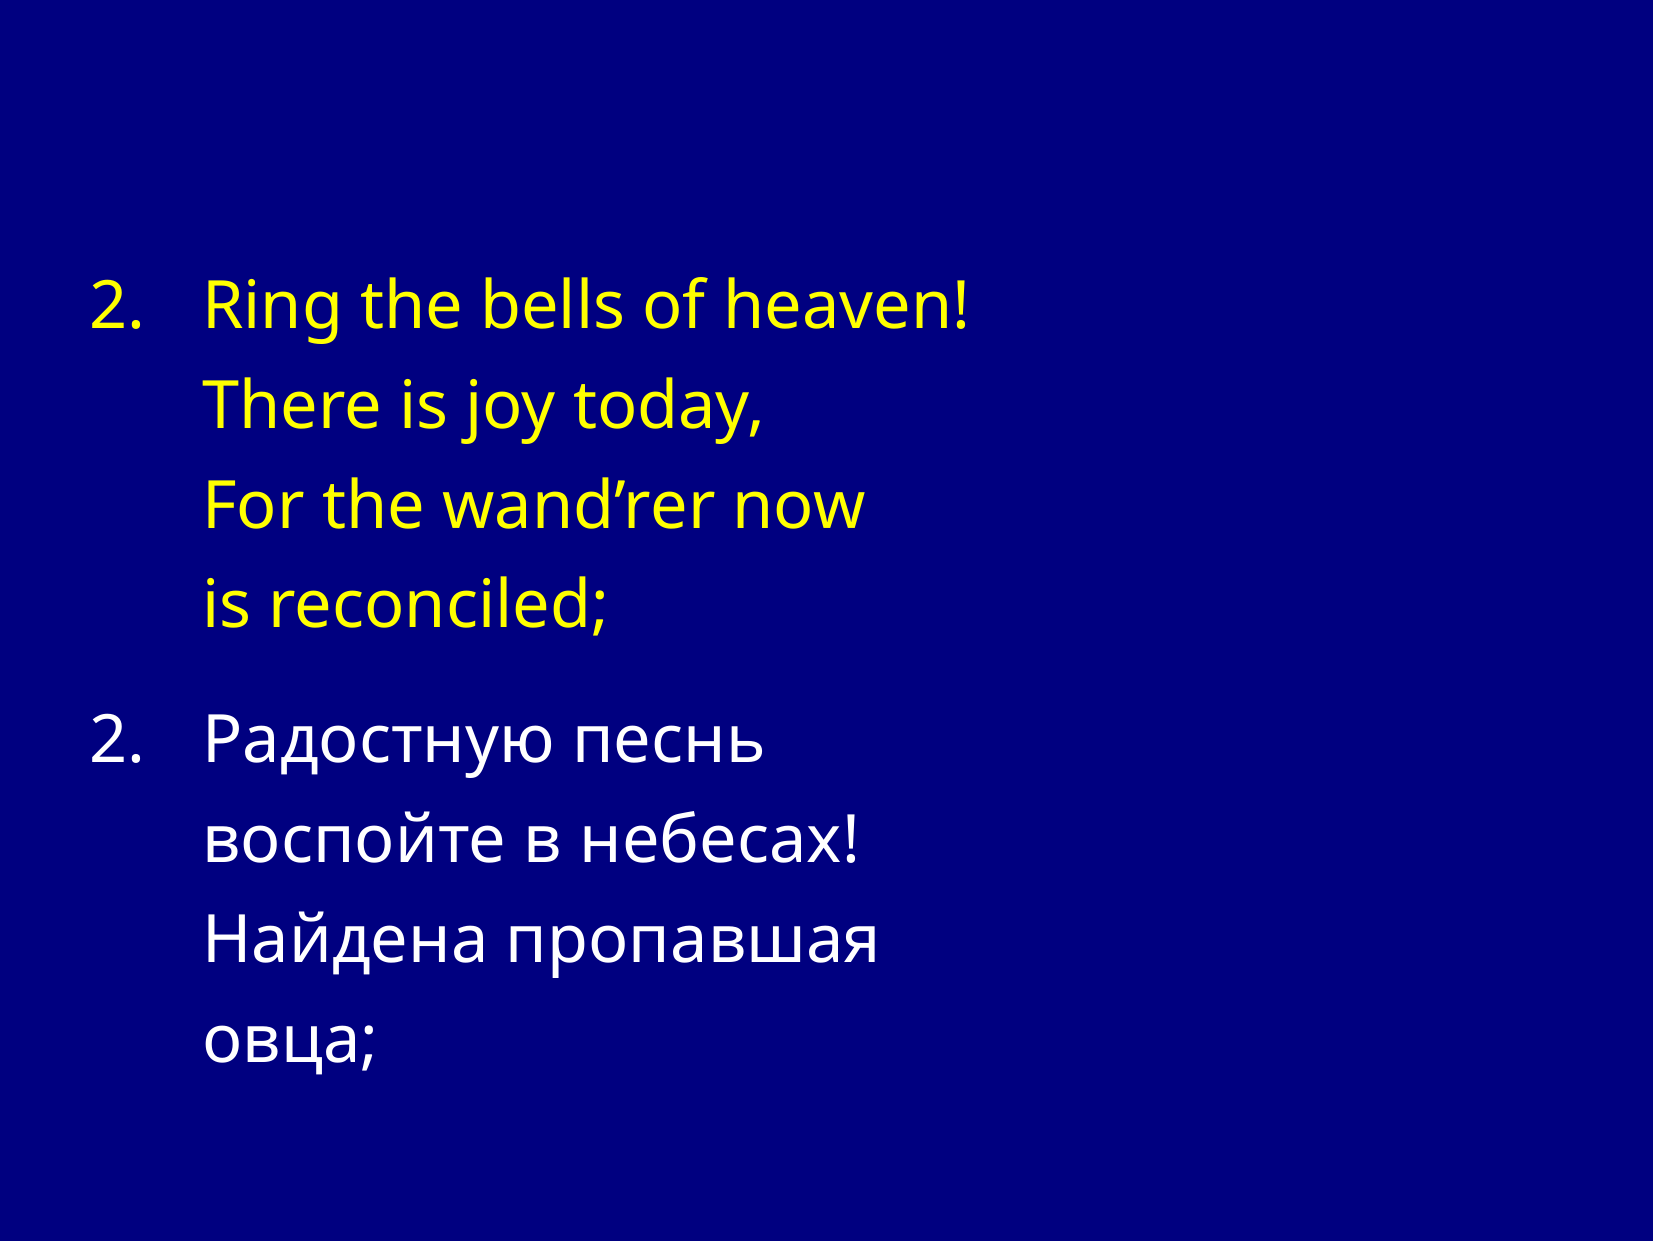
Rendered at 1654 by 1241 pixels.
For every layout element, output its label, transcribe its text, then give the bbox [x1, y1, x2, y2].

text_box 2. Радостную песнь воспойте в небесах! Найдена пропавшая овца; [75, 675, 1576, 1163]
text_box 2. Ring the bells of heaven! There is joy today, For the wand’rer now is reconciled; [75, 150, 1576, 638]
